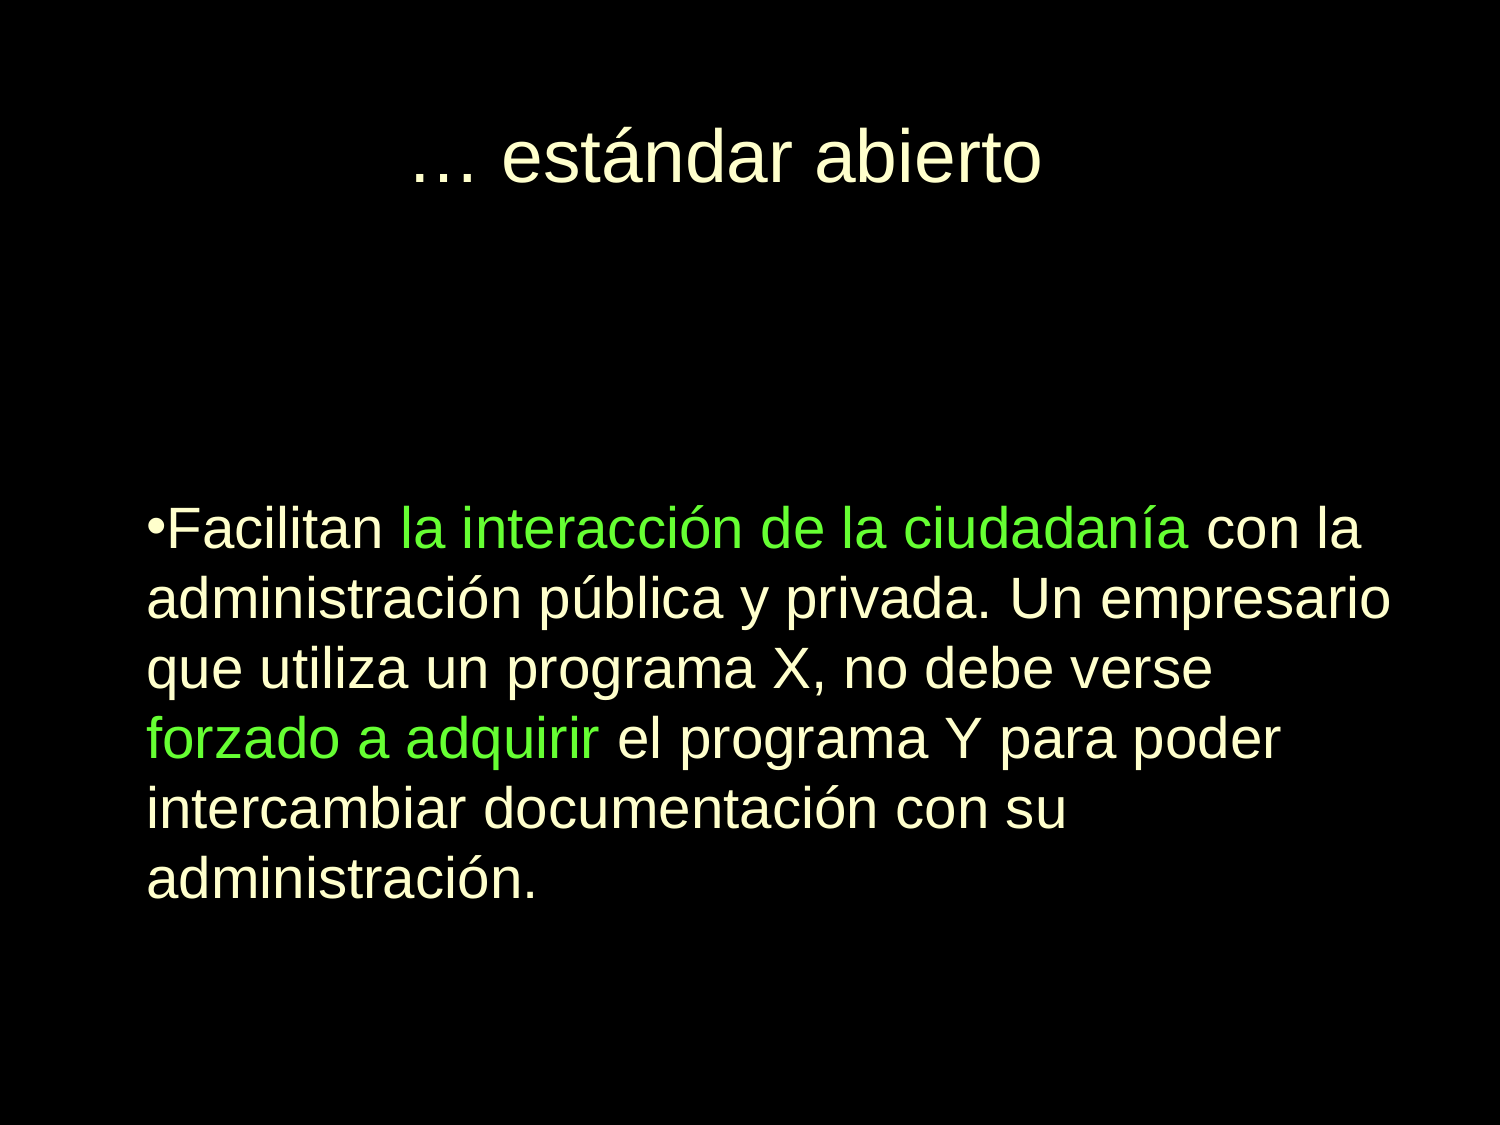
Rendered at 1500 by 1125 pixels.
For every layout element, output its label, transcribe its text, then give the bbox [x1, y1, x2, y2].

text_box Facilitan la interacción de la ciudadanía con la administración pública y privada. Un empresario que utiliza un programa X, no debe verse forzado a adquirir el programa Y para poder intercambiar documentación con su administración. [131, 482, 1413, 988]
text_box … estándar abierto [299, 99, 1150, 206]
